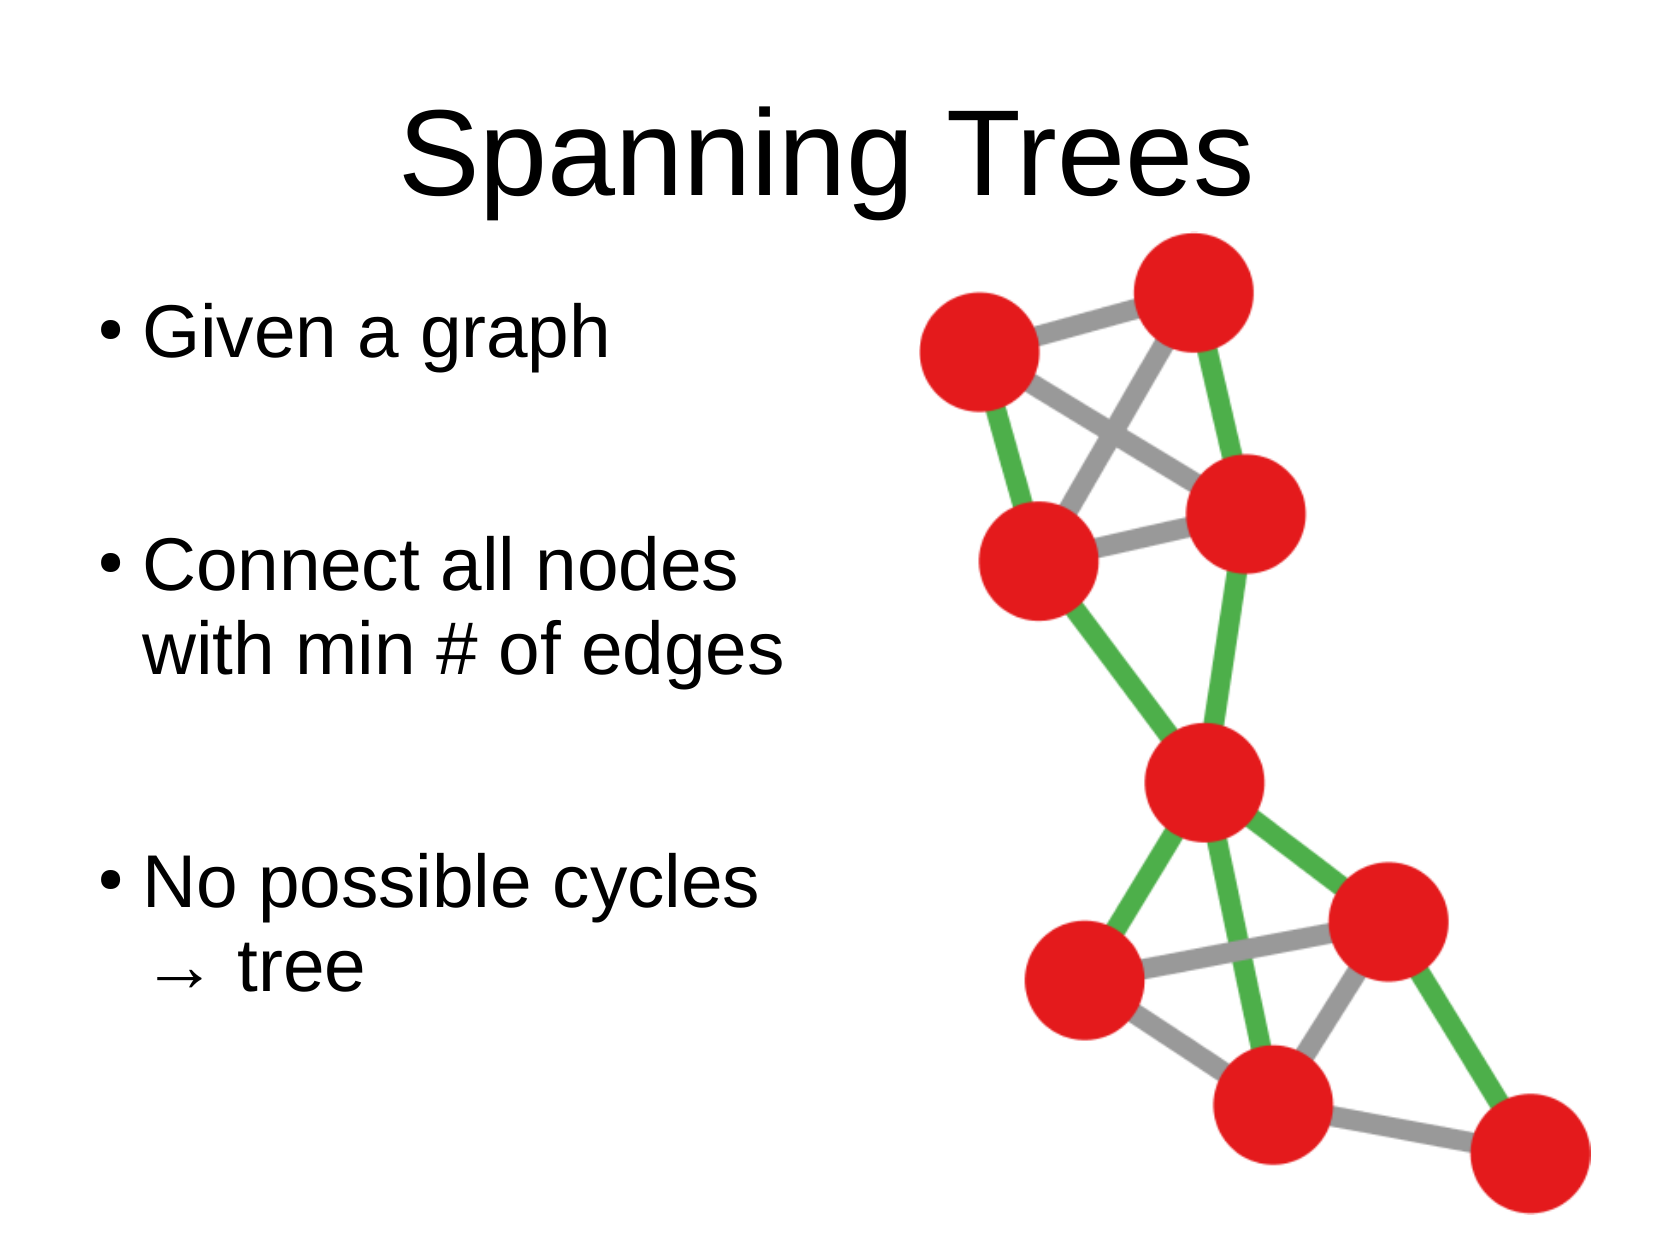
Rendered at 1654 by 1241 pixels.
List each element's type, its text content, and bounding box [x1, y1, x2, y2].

list Given a graph Connect all nodes with min # of edges No possible cycles → tree [82, 290, 809, 1010]
picture [919, 231, 1591, 1216]
title Spanning Trees [82, 49, 1571, 257]
